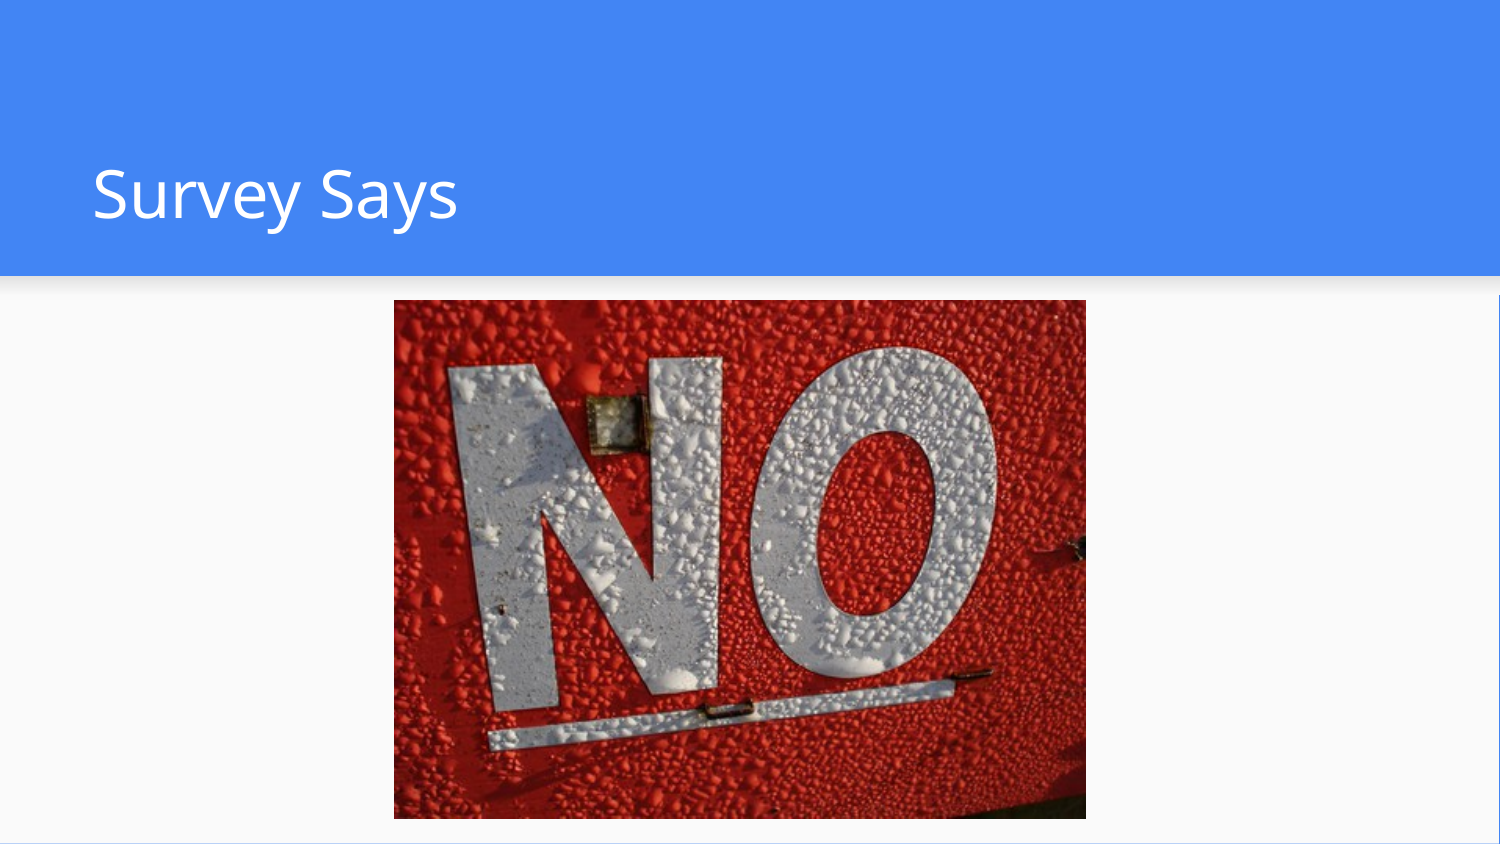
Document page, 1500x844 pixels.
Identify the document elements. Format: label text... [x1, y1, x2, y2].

title Survey Says [77, 121, 1427, 248]
picture [394, 300, 1086, 819]
